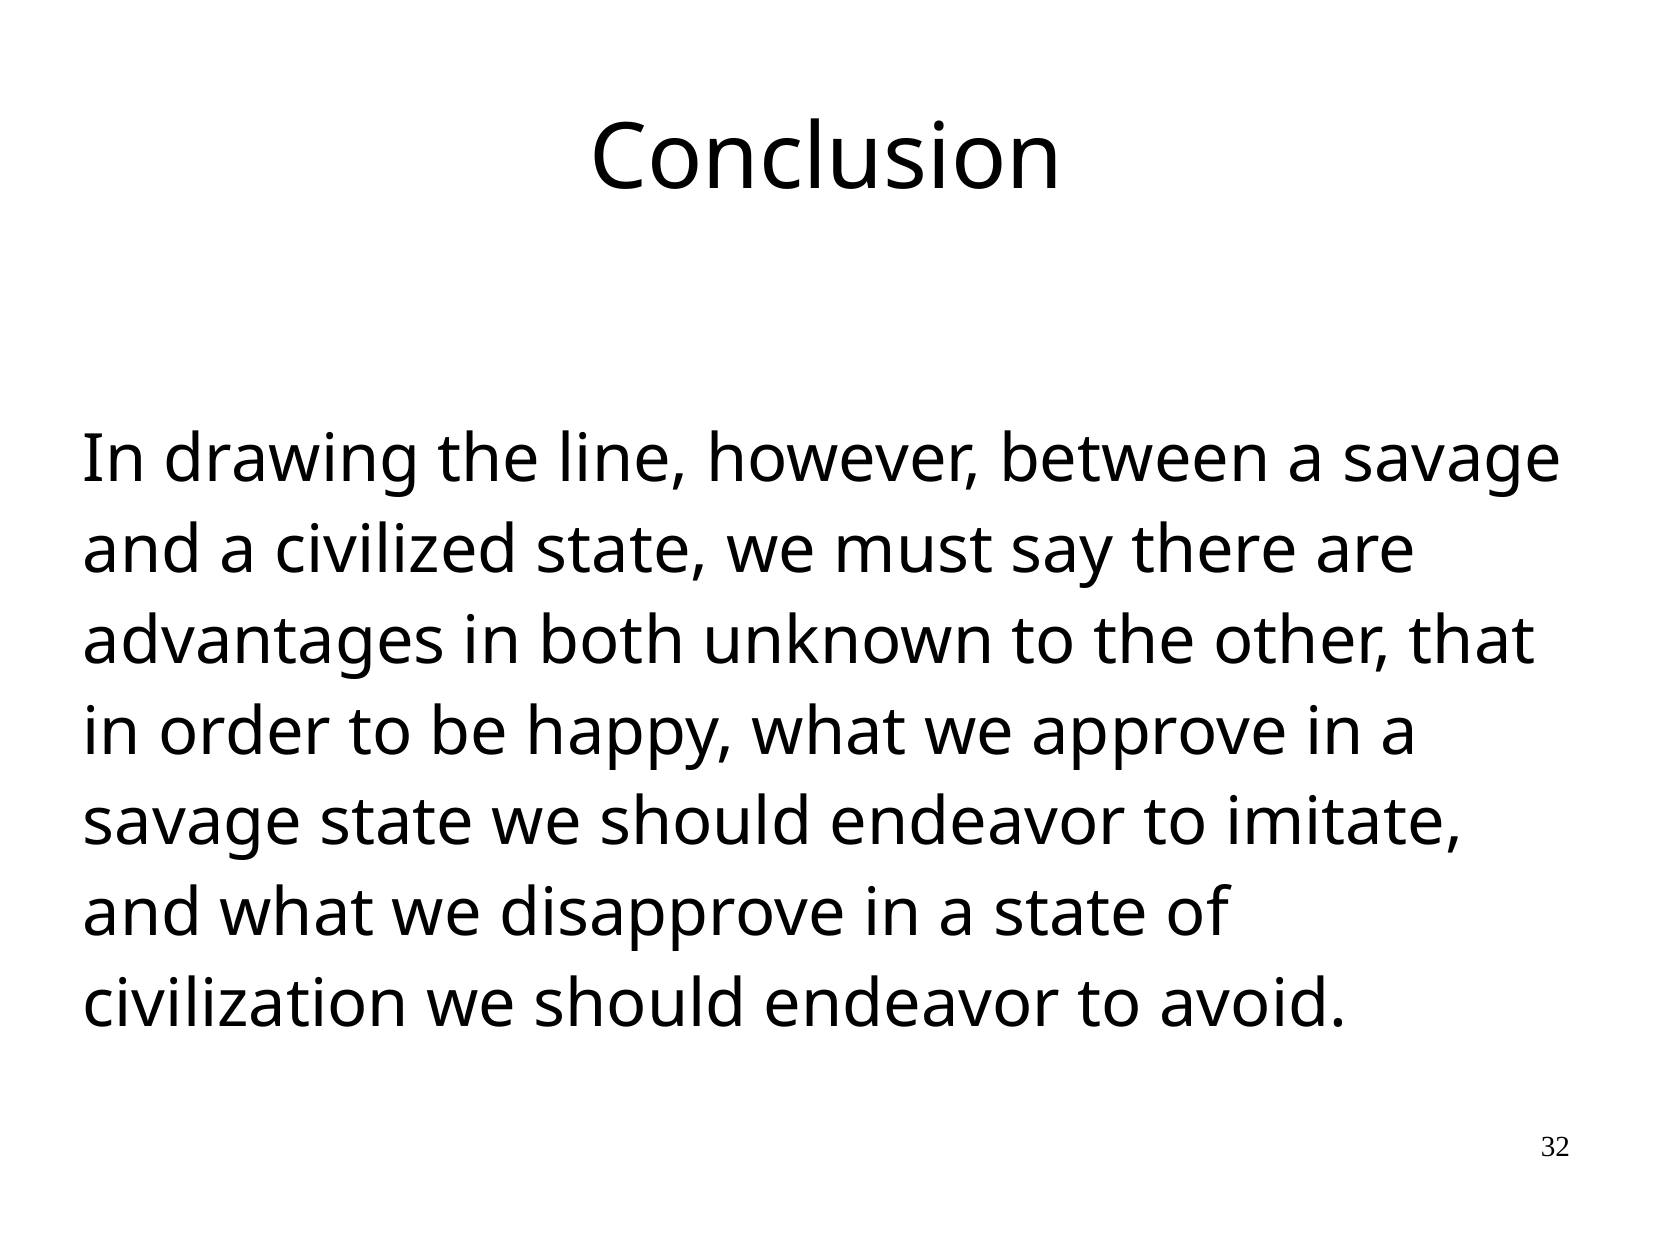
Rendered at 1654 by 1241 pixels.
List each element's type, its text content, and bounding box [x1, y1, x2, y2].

title Conclusion [82, 49, 1571, 257]
list In drawing the line, however, between a savage and a civilized state, we must say there are advantages in both unknown to the other, that in order to be happy, what we approve in a savage state we should endeavor to imitate, and what we disapprove in a state of civilization we should endeavor to avoid. [82, 290, 1571, 1109]
